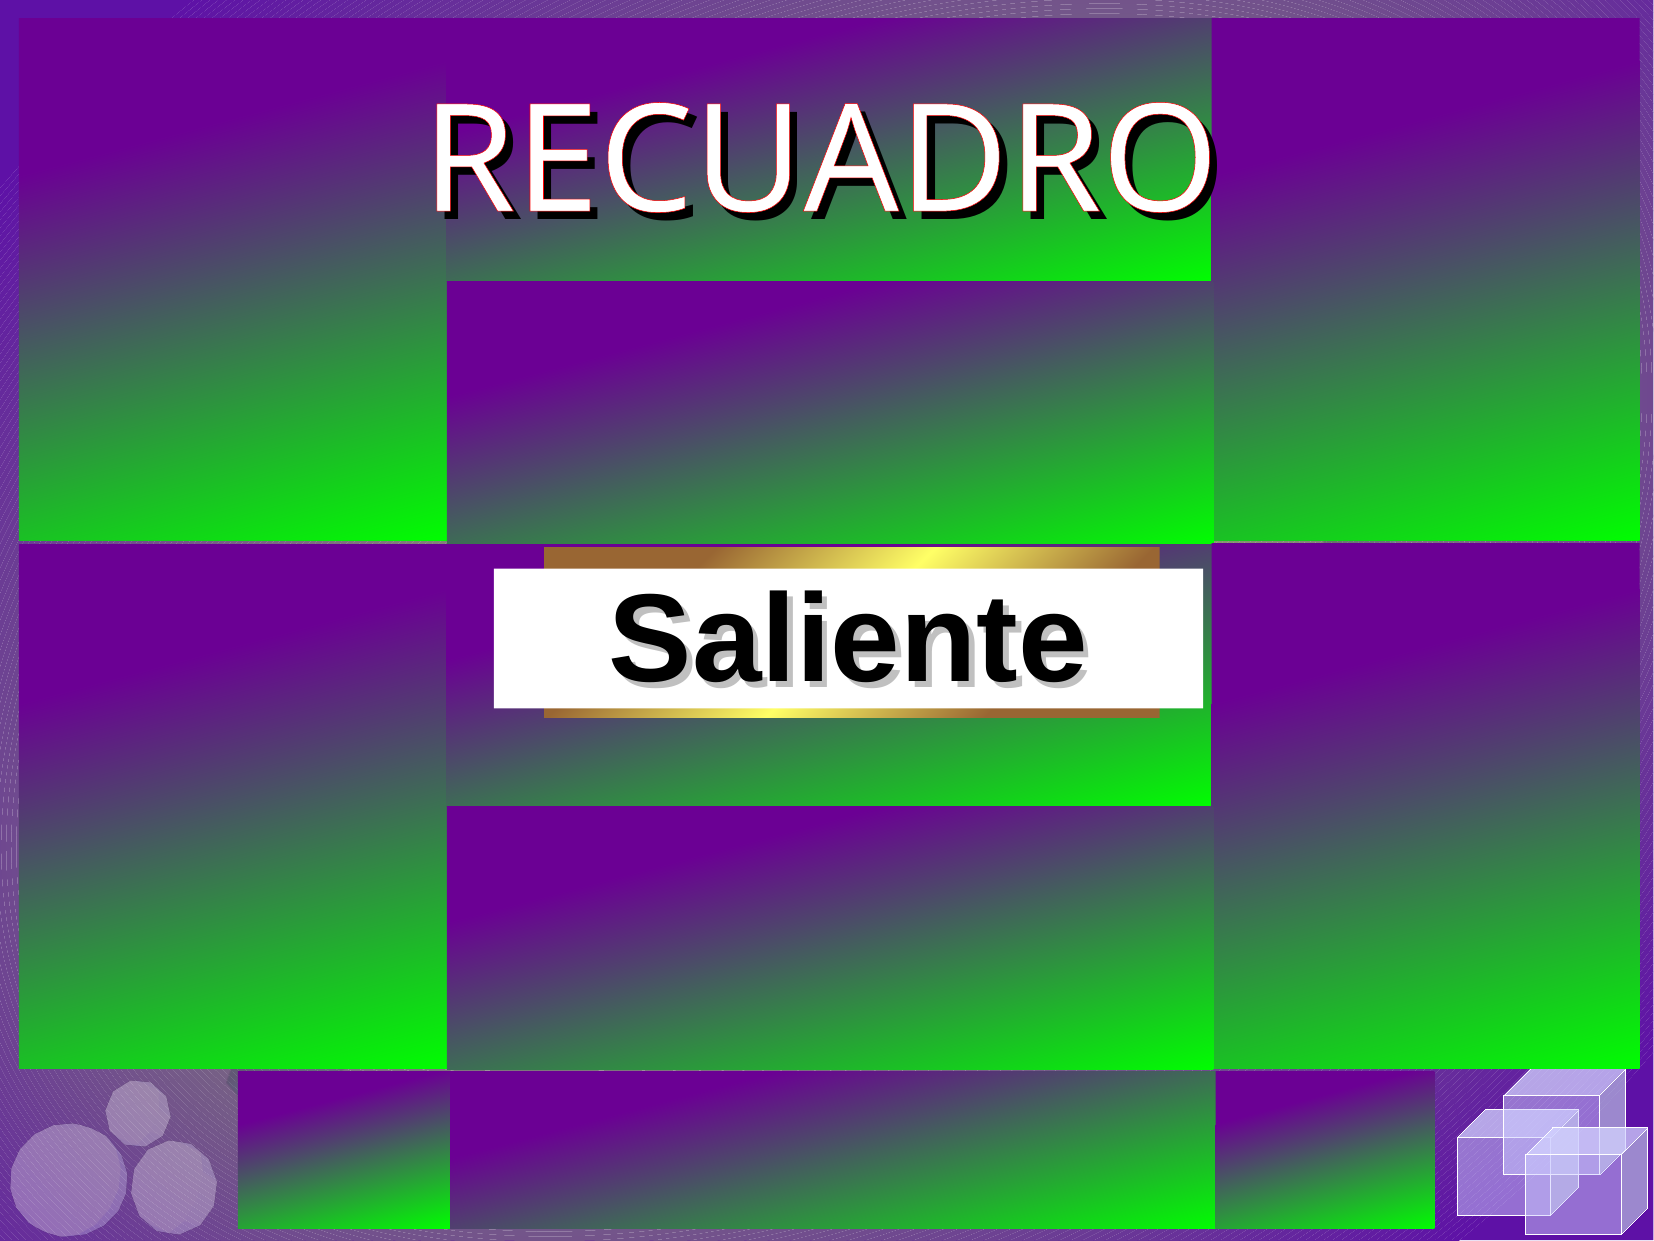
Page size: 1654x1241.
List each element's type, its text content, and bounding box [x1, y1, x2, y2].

text_box [18, 543, 1640, 1070]
title Saliente [493, 568, 1204, 709]
title FORMA [76, 519, 1565, 732]
text_box [18, 18, 1640, 541]
text_box [237, 1071, 1435, 1229]
title RECUADRO [76, 47, 1565, 259]
